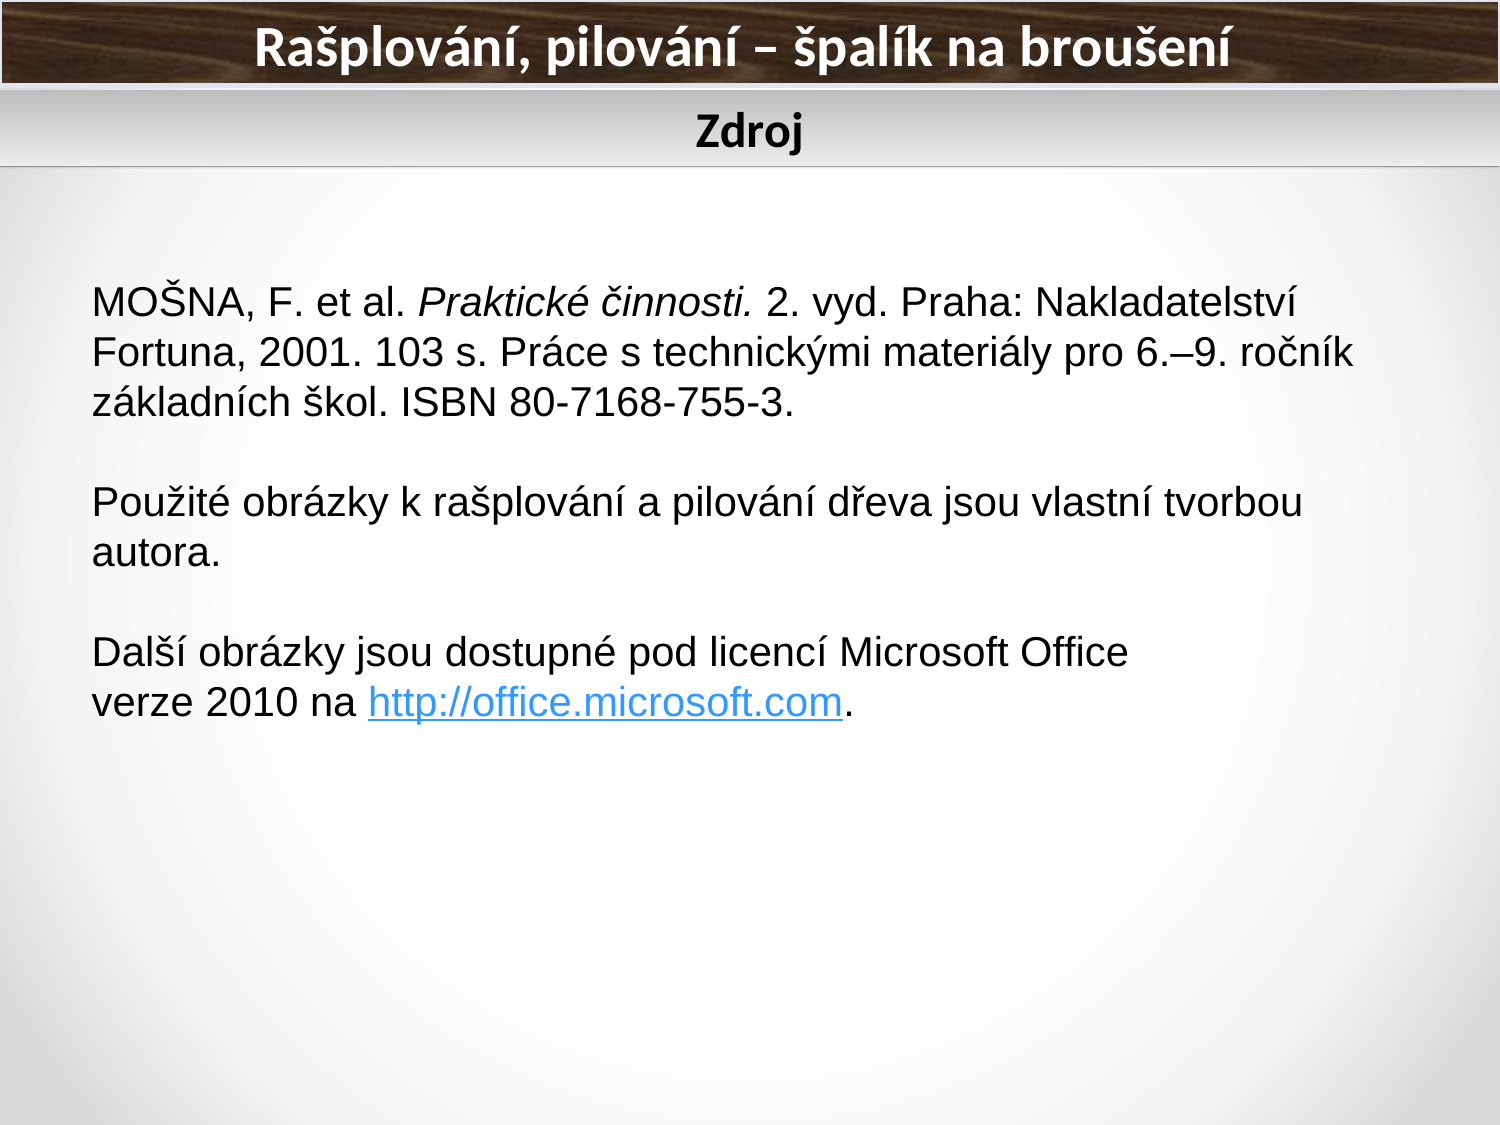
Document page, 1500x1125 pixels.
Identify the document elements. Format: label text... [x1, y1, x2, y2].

text_box MOŠNA, F. et al. Praktické činnosti. 2. vyd. Praha: Nakladatelství Fortuna, 2001. 103 s. Práce s technickými materiály pro 6.–9. ročník základních škol. ISBN 80-7168-755-3. Použité obrázky k rašplování a pilování dřeva jsou vlastní tvorbou autora. Další obrázky jsou dostupné pod licencí Microsoft Office verze 2010 na http://office.microsoft.com. [76, 267, 1459, 733]
picture [0, 86, 1500, 90]
text_box Zdroj [0, 90, 1500, 166]
picture [0, 166, 1500, 1125]
text_box Rašplování, pilování – špalík na broušení [0, 0, 1500, 86]
